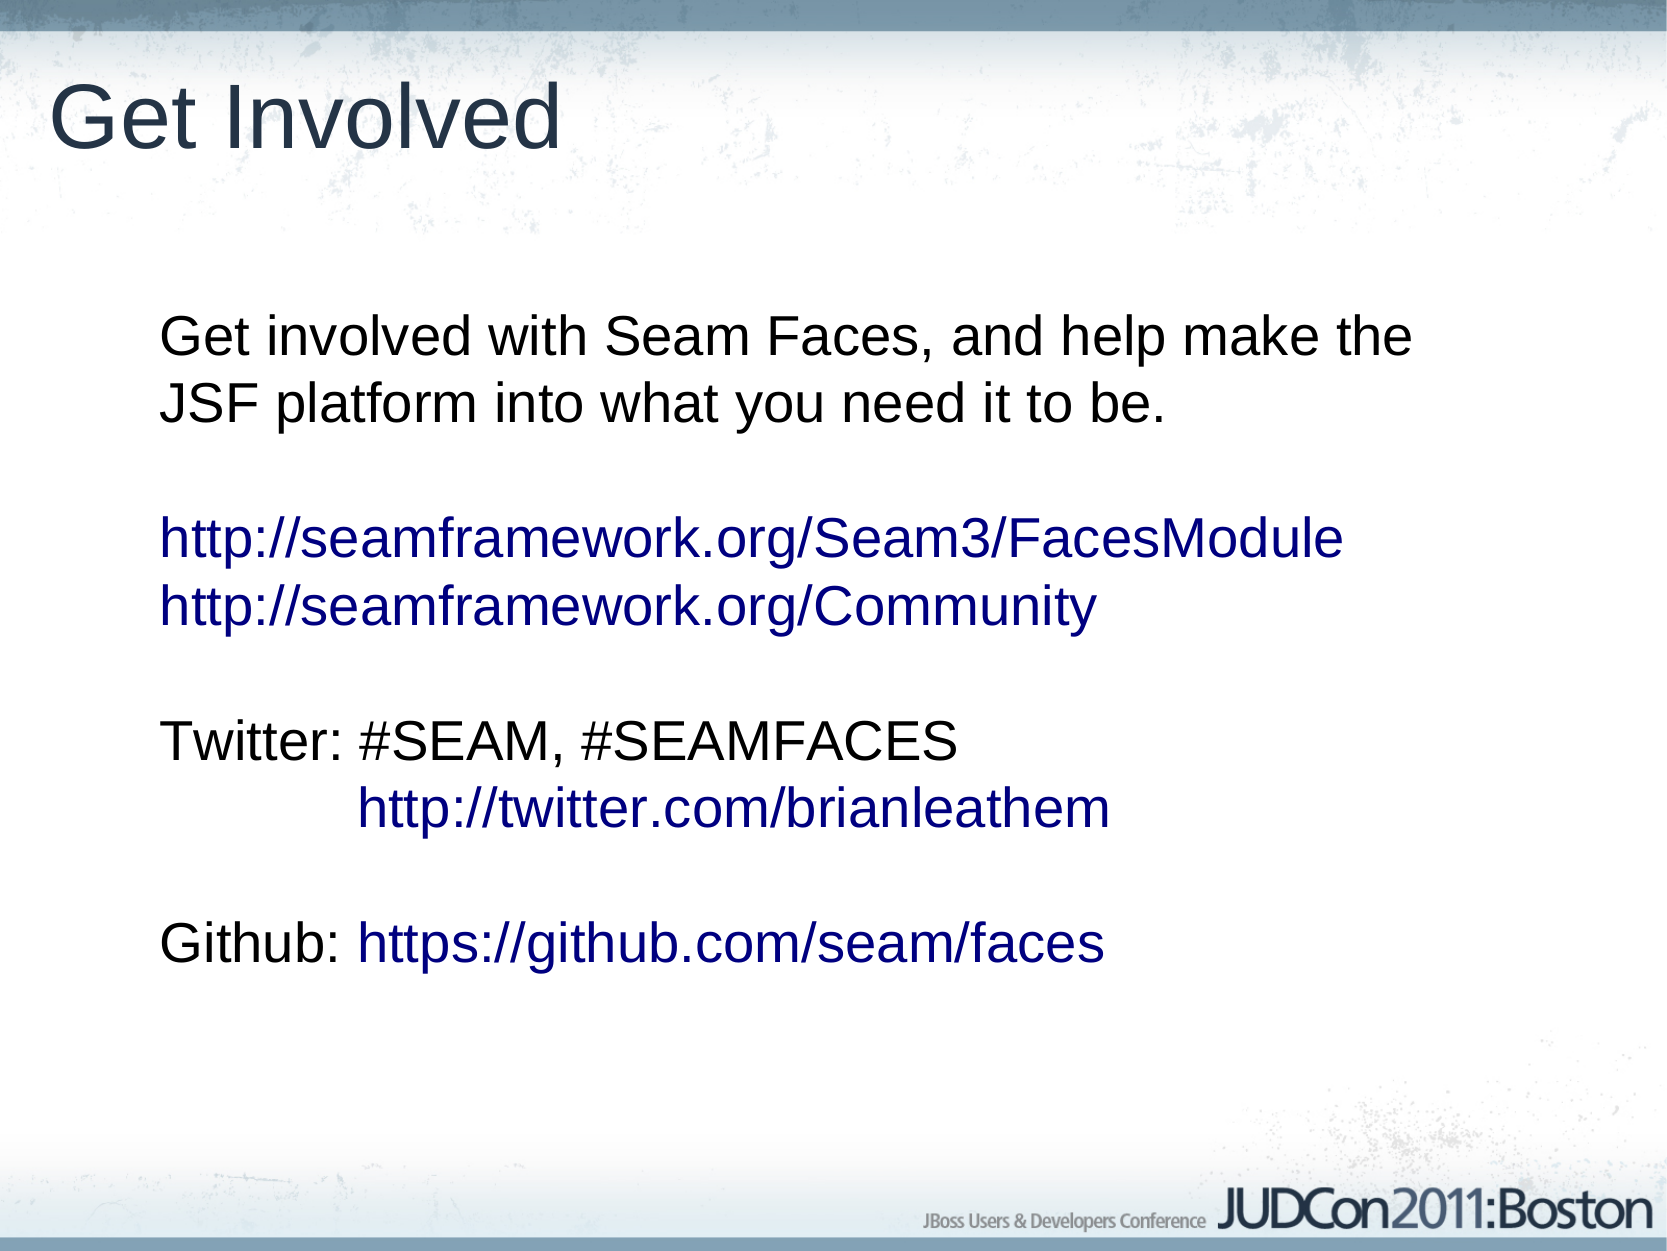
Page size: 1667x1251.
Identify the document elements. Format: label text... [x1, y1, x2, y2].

text_box Get involved with Seam Faces, and help make the JSF platform into what you need it to be. http://seamframework.org/Seam3/FacesModule http://seamframework.org/Community Twitter: #SEAM, #SEAMFACES http://twitter.com/brianleathem Github: https://github.com/seam/faces [145, 291, 1538, 1049]
title Get Involved [34, 49, 1451, 312]
picture [0, 0, 1667, 1251]
